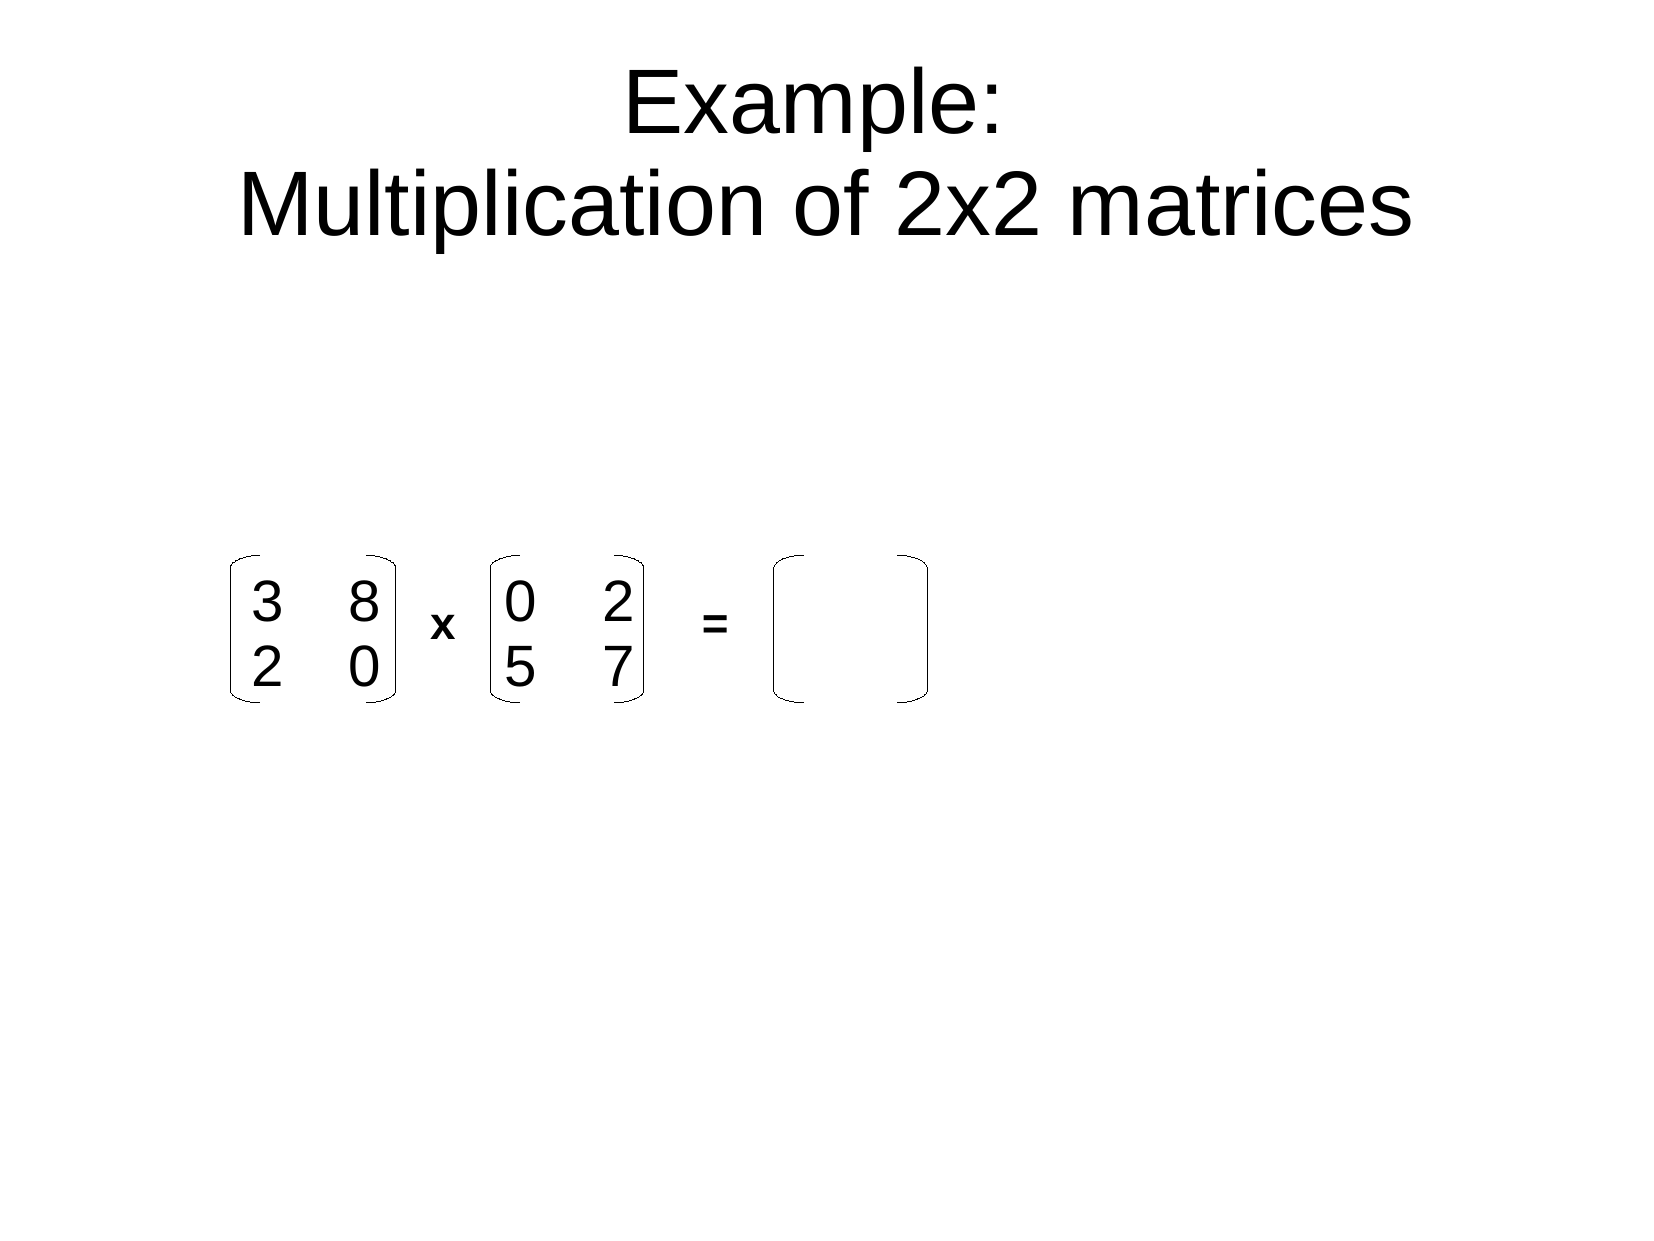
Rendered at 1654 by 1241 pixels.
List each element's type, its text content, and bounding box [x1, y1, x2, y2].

text_box x [415, 590, 471, 658]
text_box 0 2 5 7 [490, 561, 650, 706]
text_box 3 8 2 0 [236, 561, 396, 706]
text_box = [687, 590, 743, 658]
title Example: Multiplication of 2x2 matrices [82, 49, 1571, 257]
